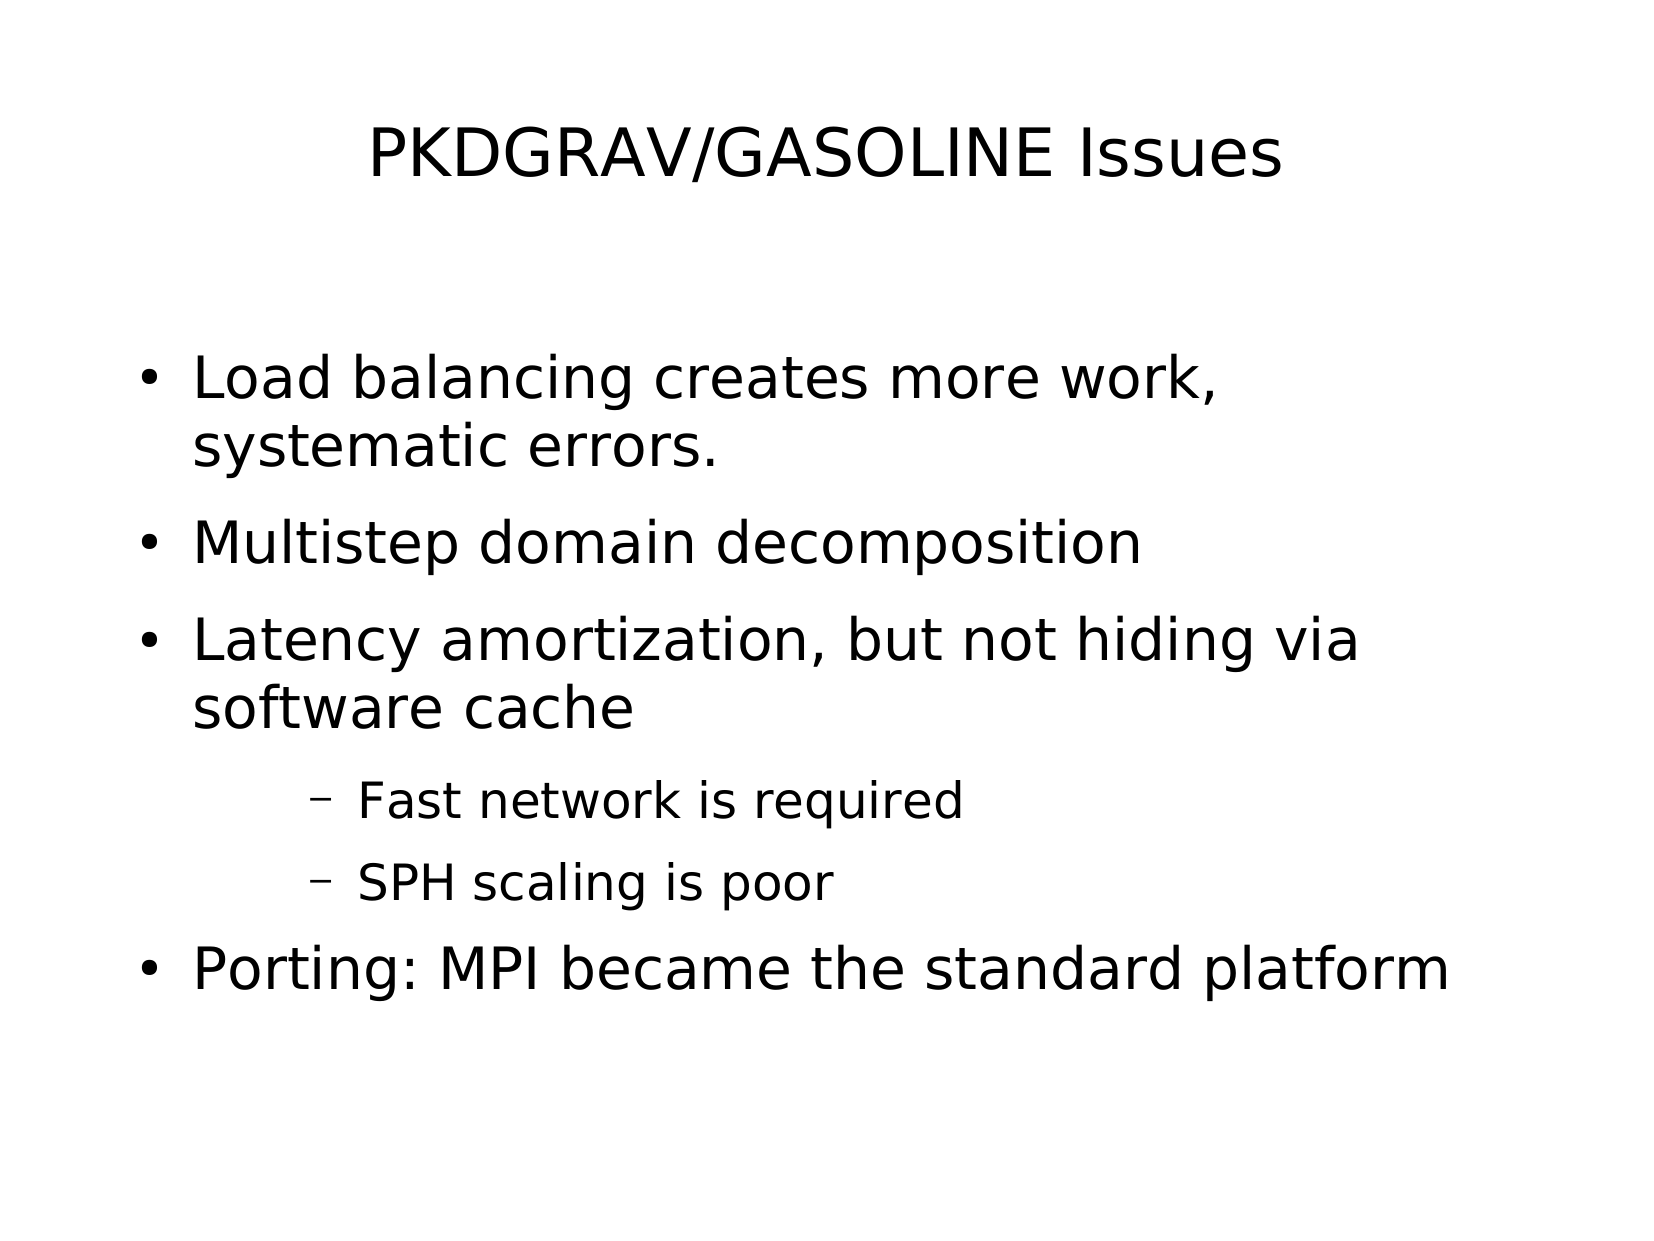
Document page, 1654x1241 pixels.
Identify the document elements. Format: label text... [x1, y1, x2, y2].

list Load balancing creates more work, systematic errors. Multistep domain decomposition Latency amortization, but not hiding via software cache Fast network is required SPH scaling is poor Porting: MPI became the standard platform [121, 344, 1534, 1112]
title PKDGRAV/GASOLINE Issues [82, 49, 1571, 257]
